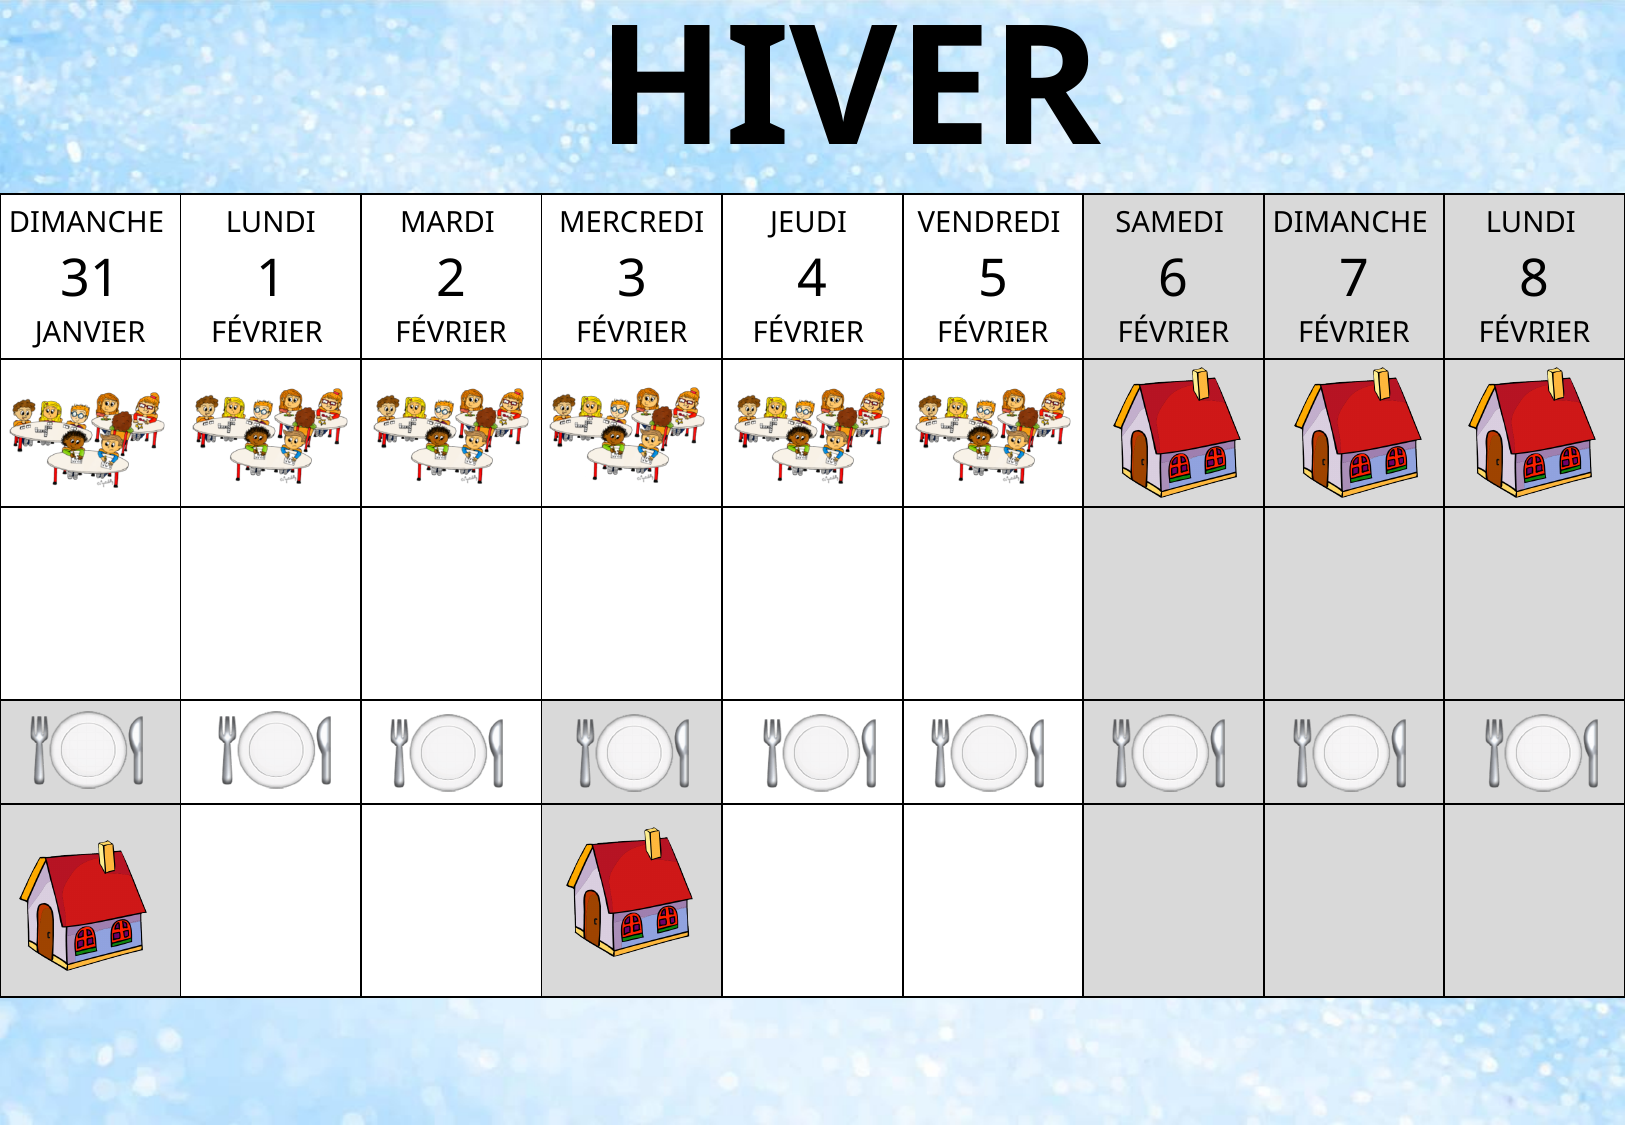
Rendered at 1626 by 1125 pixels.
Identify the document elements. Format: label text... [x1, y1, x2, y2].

table_cell [1265, 805, 1443, 996]
table_cell [1084, 508, 1263, 699]
table_cell [1084, 360, 1263, 506]
table_cell [1, 805, 180, 996]
table_cell [181, 508, 360, 699]
table_cell [1445, 805, 1624, 996]
picture [386, 692, 507, 813]
table_cell [1, 508, 180, 699]
table_cell [904, 805, 1082, 996]
table_header DIMANCHE 7 FÉVRIER [1265, 195, 1443, 358]
table_cell [1229, 701, 1263, 803]
table_cell [1048, 701, 1082, 803]
table_header SAMEDI 6 FÉVRIER [1084, 195, 1263, 358]
picture [1468, 367, 1596, 498]
table_cell [147, 701, 180, 803]
picture [549, 381, 706, 487]
table_cell [1265, 508, 1443, 699]
table_cell [723, 360, 902, 506]
picture [192, 382, 349, 488]
picture [0, 998, 1625, 1125]
table_cell [181, 360, 360, 506]
table_cell [1445, 701, 1481, 803]
table_cell [181, 805, 360, 996]
picture [1289, 692, 1410, 813]
picture [9, 386, 166, 492]
table_cell [507, 701, 541, 803]
table_header MARDI 2 FÉVRIER [362, 195, 541, 358]
table_cell [542, 508, 721, 699]
table_cell [904, 508, 1082, 699]
table_header LUNDI 1 FÉVRIER [181, 195, 360, 358]
table_cell [542, 701, 572, 803]
table_cell [1265, 701, 1289, 803]
table_cell [1084, 701, 1108, 803]
picture [1481, 692, 1602, 813]
picture [0, 0, 1625, 193]
picture [19, 840, 147, 971]
table_header DIMANCHE 31 JANVIER [1, 195, 180, 358]
picture [214, 689, 335, 811]
table_cell [362, 360, 541, 506]
picture [915, 382, 1072, 488]
table_cell [362, 805, 541, 996]
table_cell [335, 701, 360, 803]
picture [1294, 367, 1422, 498]
table_header JEUDI 4 FÉVRIER [723, 195, 902, 358]
table_cell [1, 701, 26, 803]
table_cell [362, 508, 541, 699]
table_cell [723, 805, 902, 996]
table_cell [693, 701, 721, 803]
table_cell [542, 360, 721, 506]
table_header MERCREDI 3 FÉVRIER [542, 195, 721, 358]
table_cell [723, 508, 902, 699]
table_cell [1445, 360, 1624, 506]
picture [927, 692, 1048, 813]
table_cell [1410, 701, 1443, 803]
table_cell [542, 805, 721, 996]
table_cell [880, 701, 902, 803]
table_cell [181, 701, 214, 803]
table_cell [1445, 508, 1624, 699]
picture [1108, 692, 1229, 813]
picture [1113, 367, 1241, 498]
table_header LUNDI 8 FÉVRIER [1445, 195, 1624, 358]
table_cell [1, 360, 180, 506]
picture [373, 382, 530, 488]
table_header VENDREDI 5 FÉVRIER [904, 195, 1082, 358]
table_cell [904, 360, 1082, 506]
table_cell [362, 701, 386, 803]
table_cell [904, 701, 927, 803]
picture [572, 692, 693, 813]
text_box HIVER [590, 0, 1197, 186]
picture [759, 692, 880, 813]
table_cell [1602, 701, 1624, 803]
picture [26, 689, 147, 811]
table_cell [723, 701, 759, 803]
table_cell [1084, 805, 1263, 996]
table_cell [1265, 360, 1443, 506]
picture [566, 827, 693, 957]
picture [734, 382, 891, 488]
